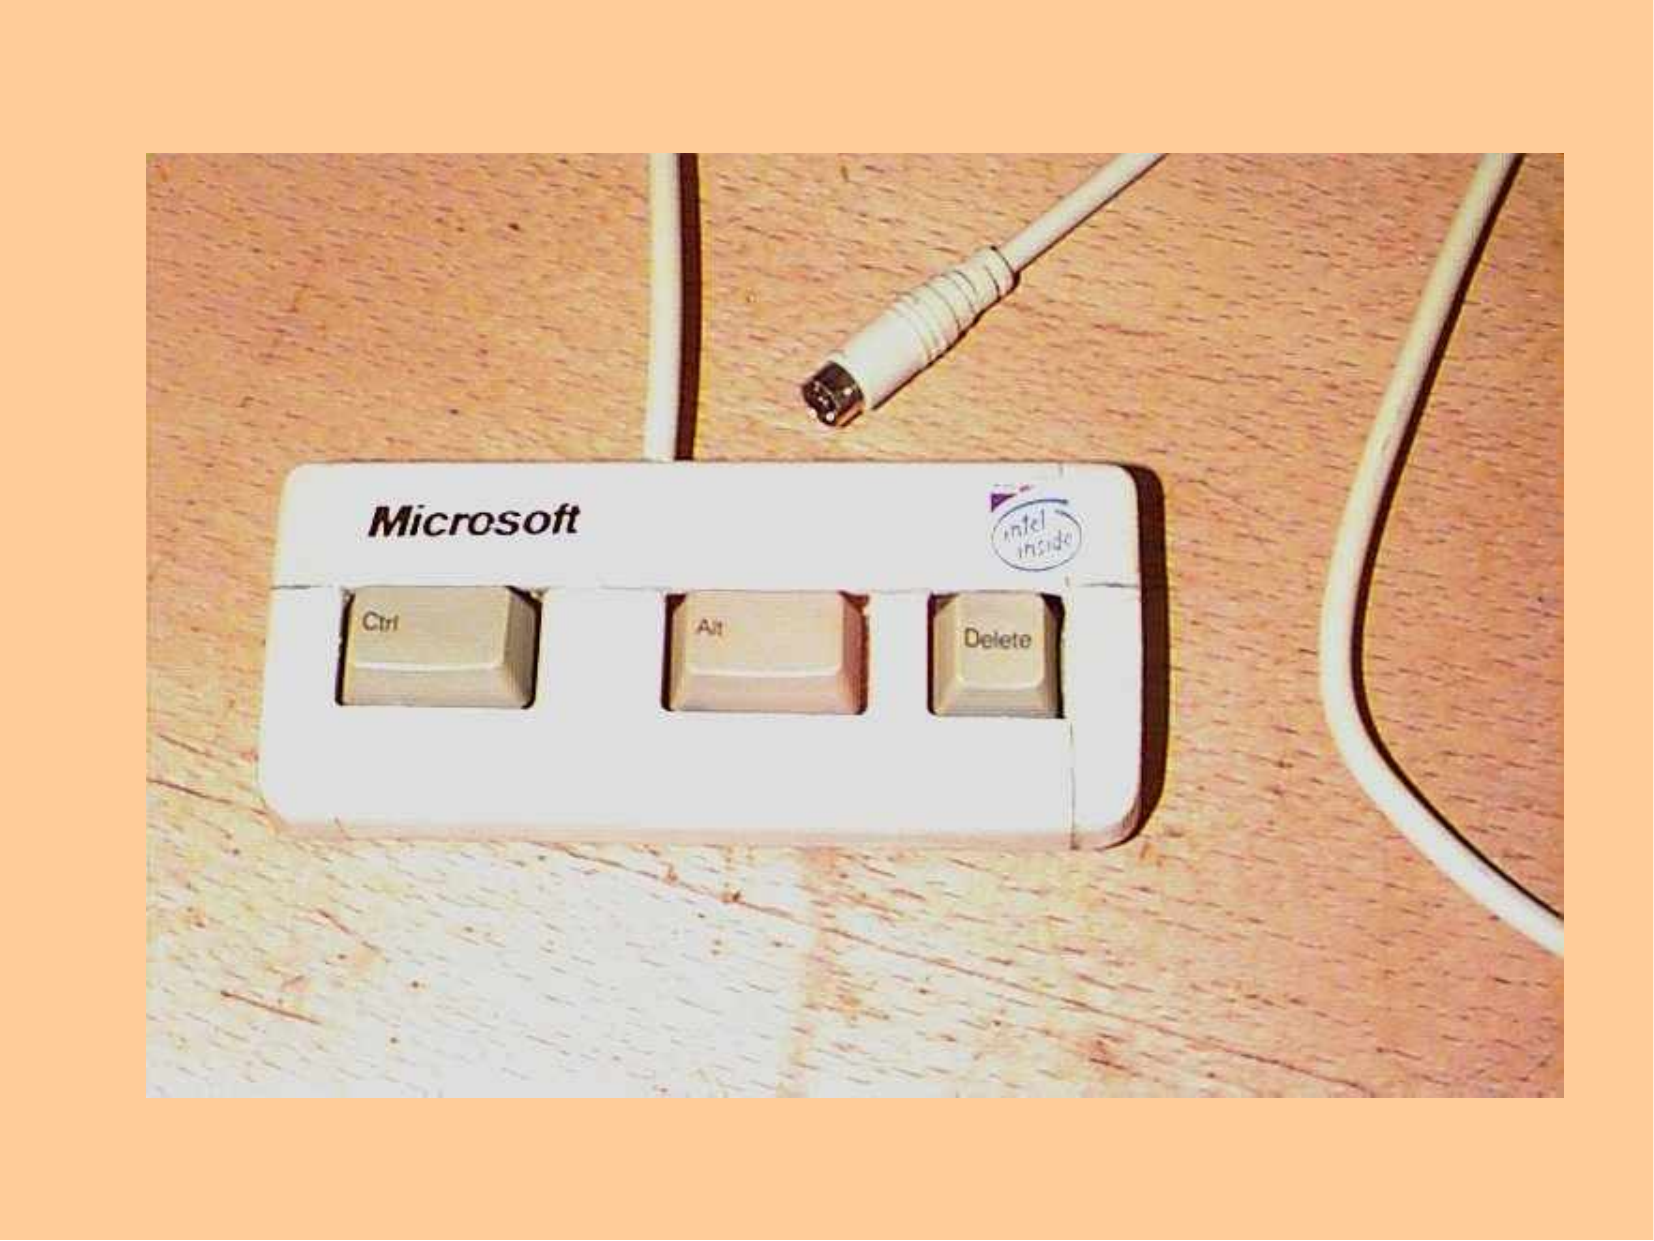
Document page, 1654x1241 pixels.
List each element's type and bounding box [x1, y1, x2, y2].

picture [146, 153, 1564, 1098]
